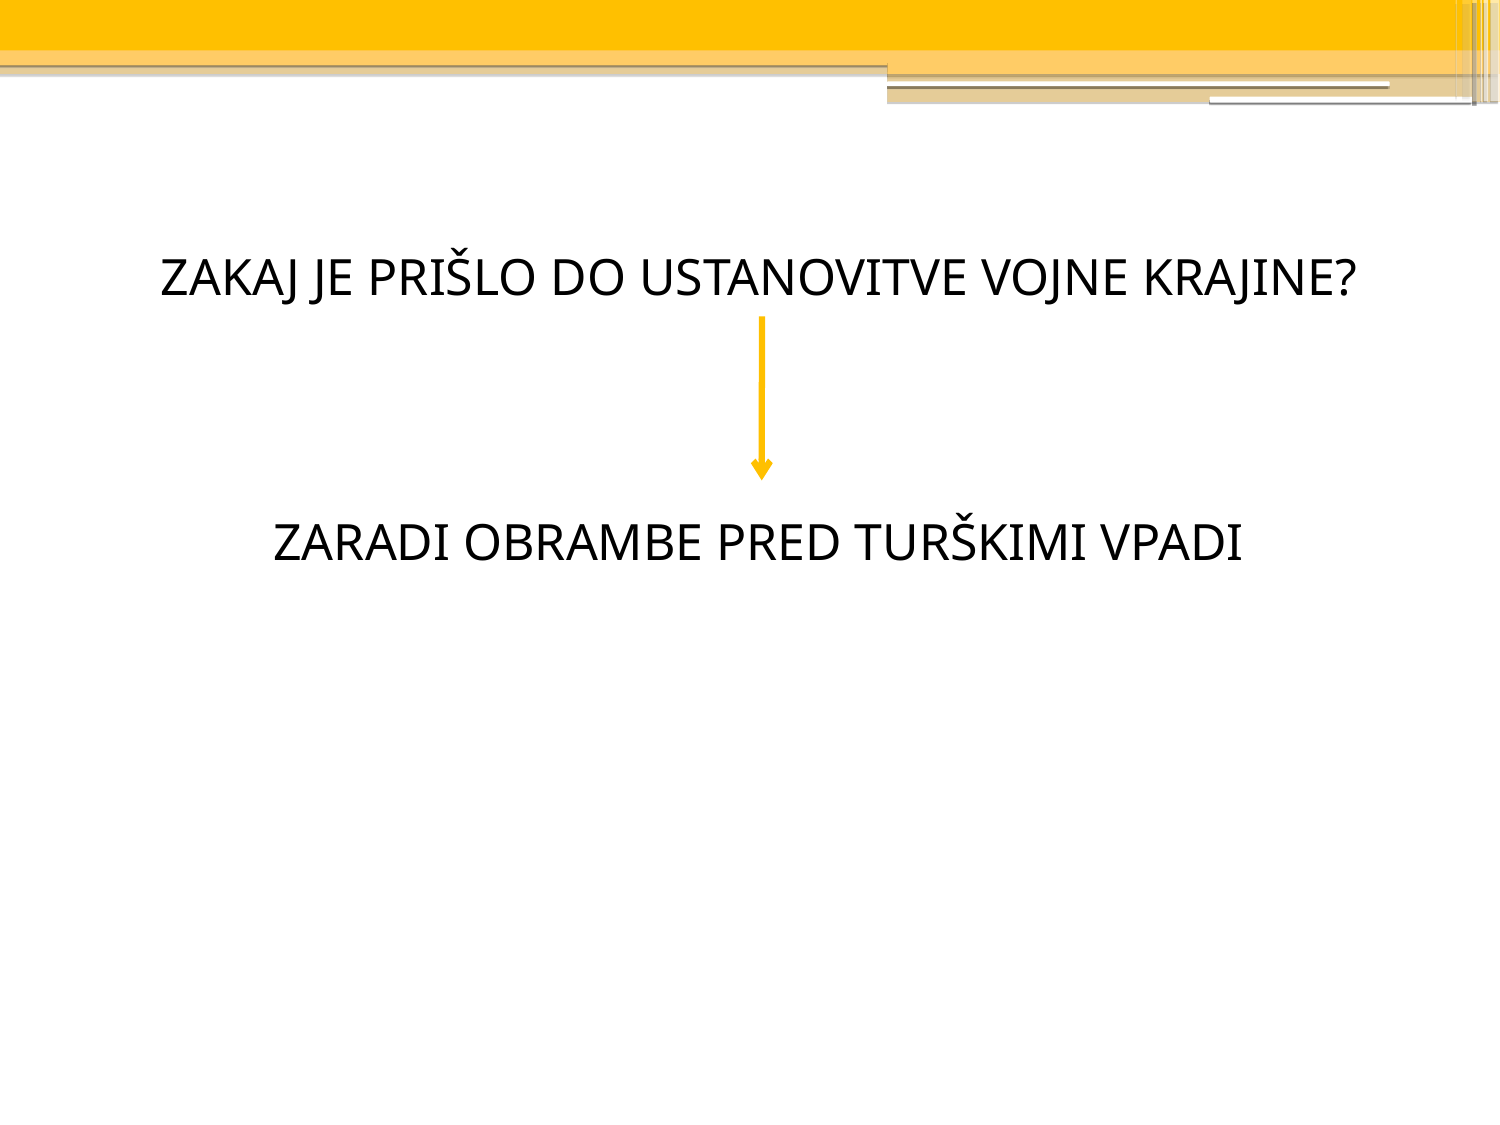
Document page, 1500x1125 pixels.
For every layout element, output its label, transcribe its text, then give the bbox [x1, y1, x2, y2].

list ZAKAJ JE PRIŠLO DO USTANOVITVE VOJNE KRAJINE? ZARADI OBRAMBE PRED TURŠKIMI VPADI [75, 105, 1425, 1079]
